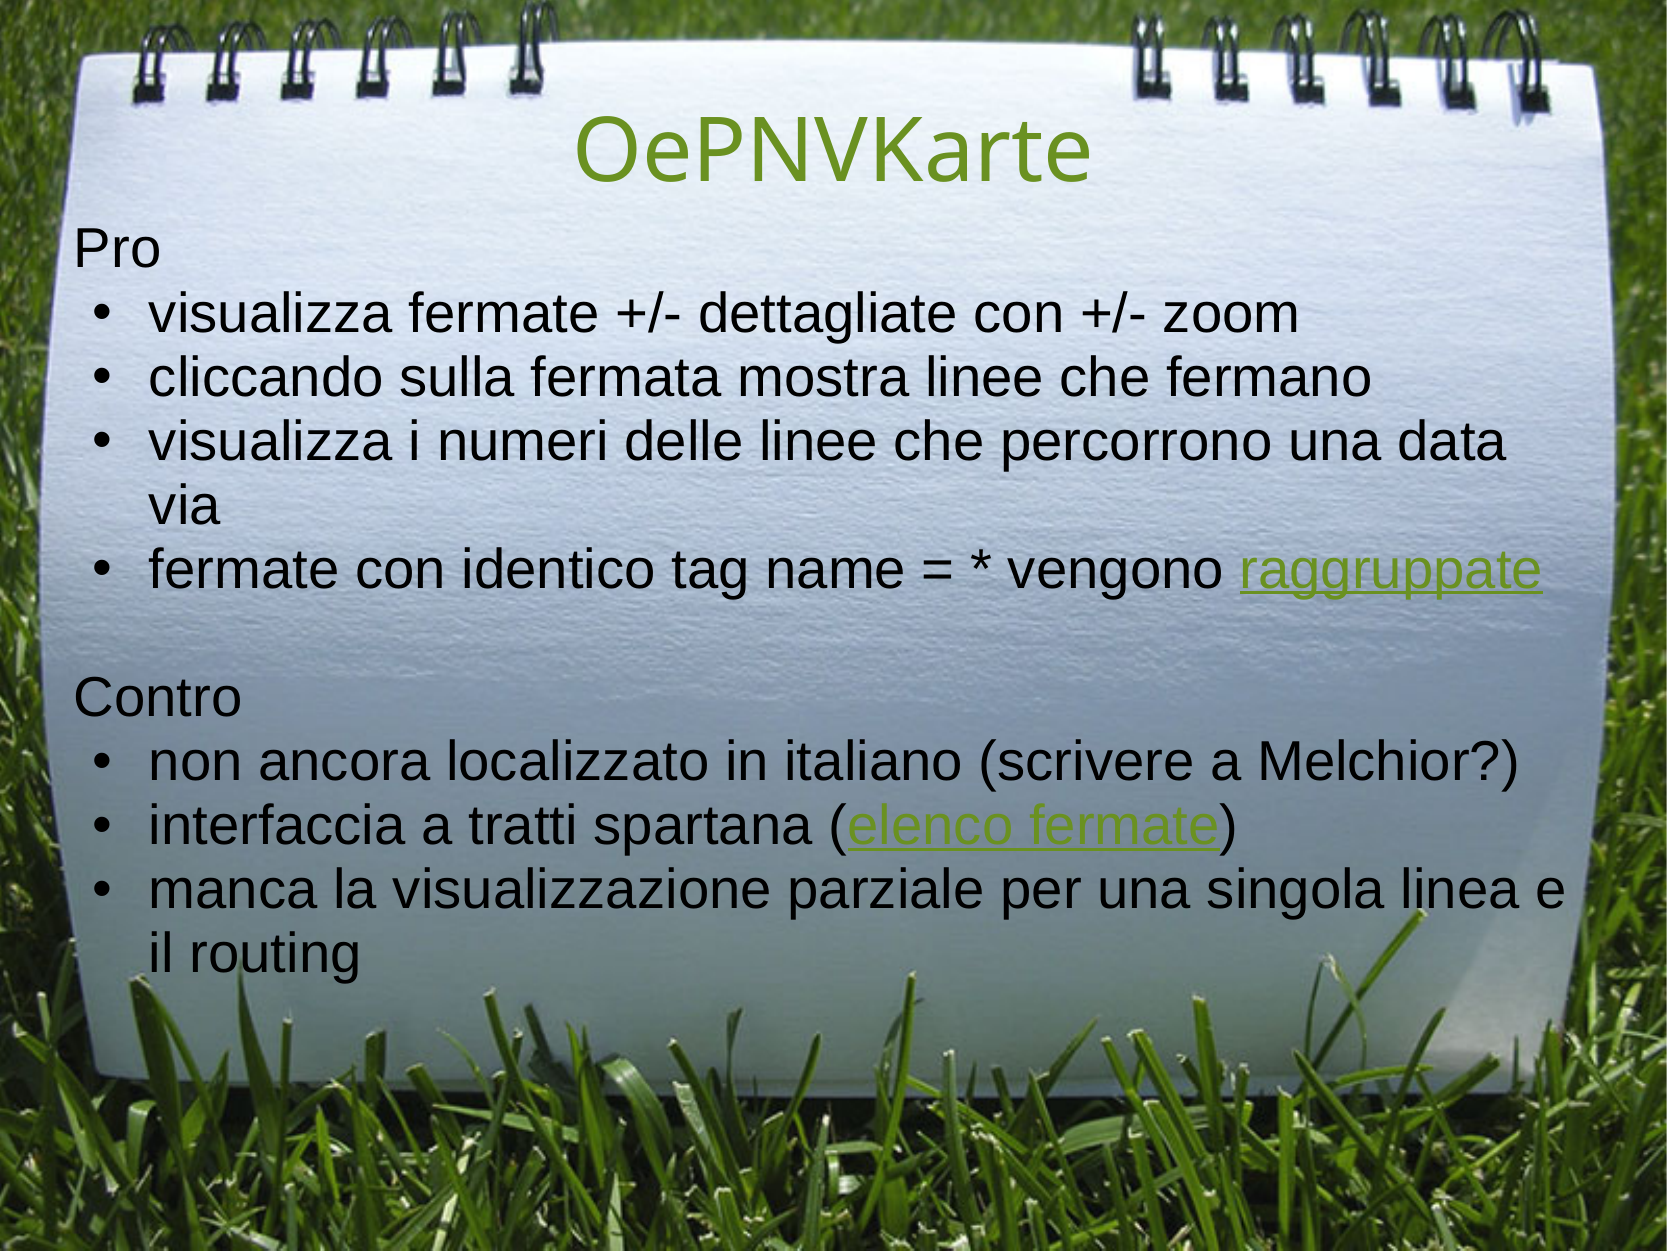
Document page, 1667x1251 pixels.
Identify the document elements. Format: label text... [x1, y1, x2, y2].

picture [0, 0, 1667, 1251]
list Pro visualizza fermate +/- dettagliate con +/- zoom cliccando sulla fermata mostra linee che fermano visualizza i numeri delle linee che percorrono una data via fermate con identico tag name = * vengono raggruppate Contro non ancora localizzato in italiano (scrivere a Melchior?) interfaccia a tratti spartana (elenco fermate) manca la visualizzazione parziale per una singola linea e il routing [73, 216, 1593, 1117]
title OePNVKarte [40, 99, 1627, 251]
